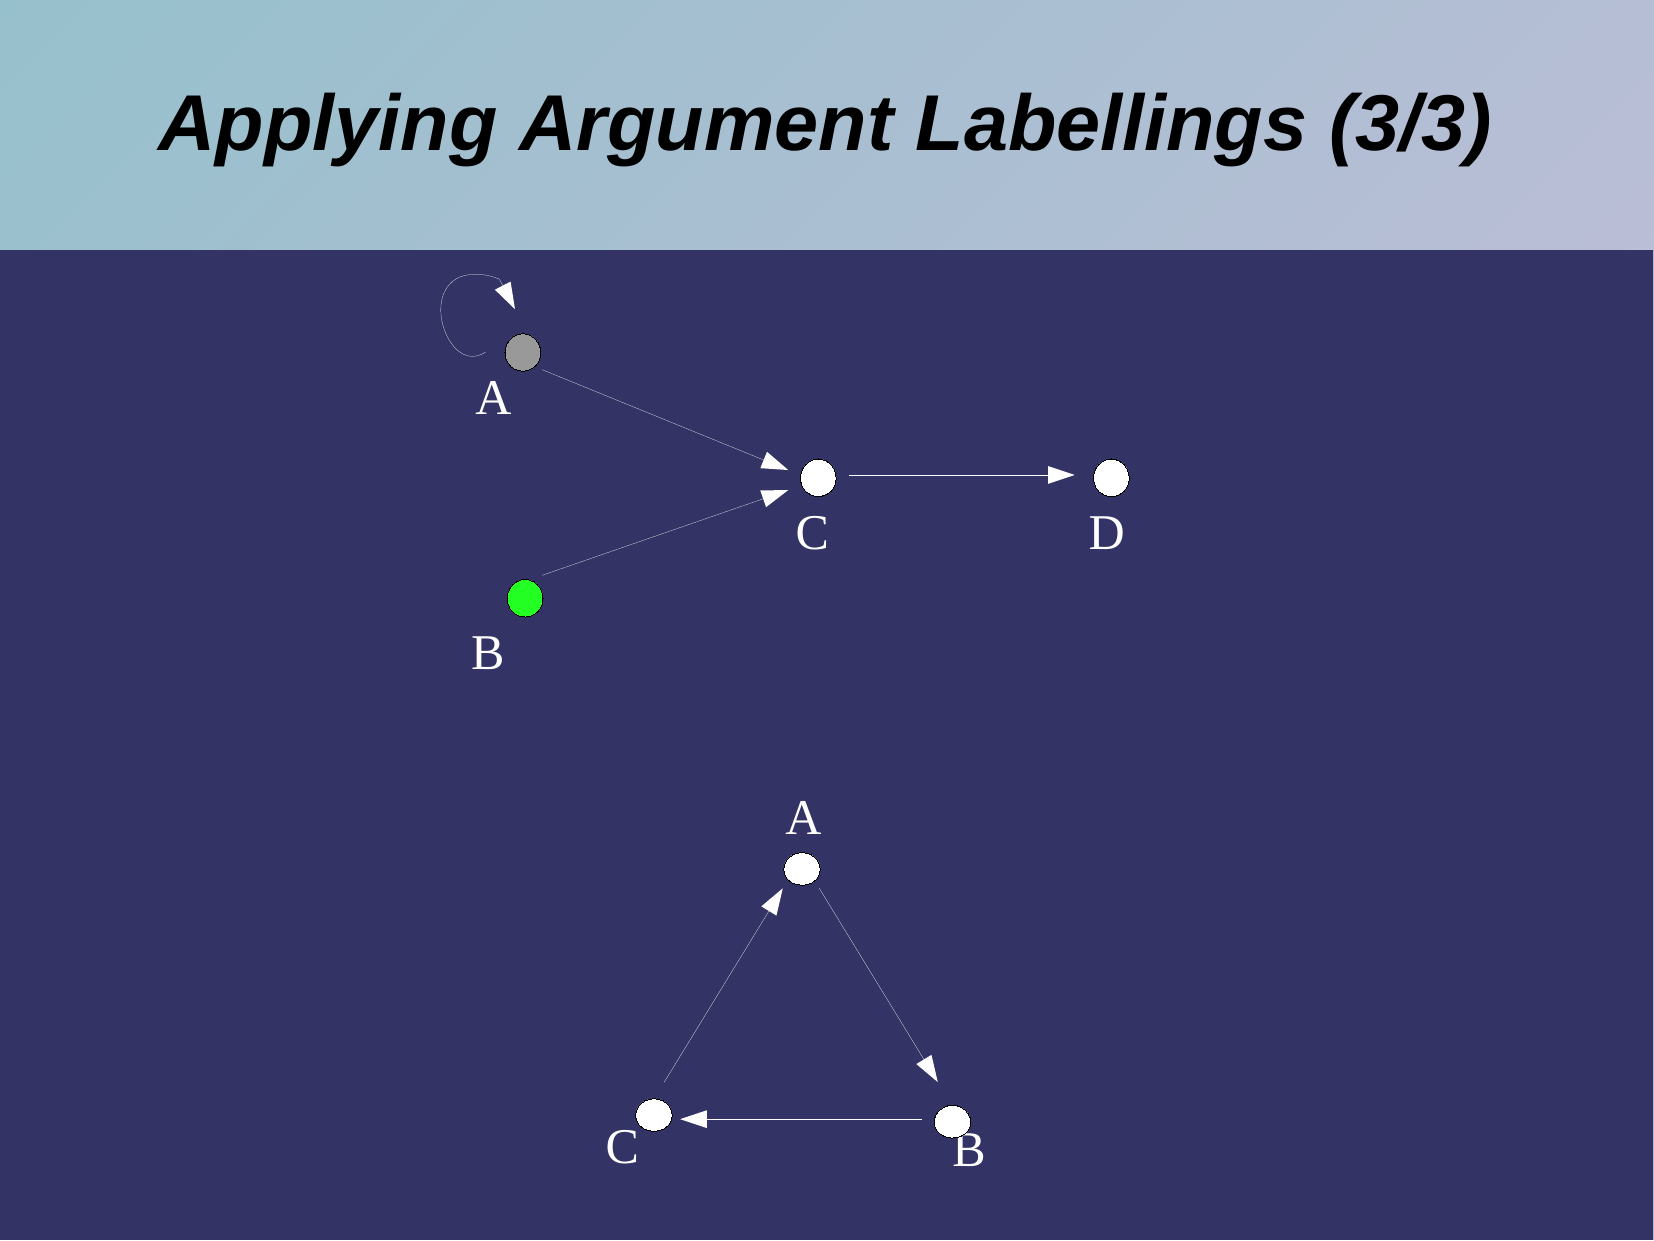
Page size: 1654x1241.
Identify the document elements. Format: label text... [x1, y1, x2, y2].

text_box [504, 333, 541, 372]
text_box [1093, 458, 1130, 497]
text_box [635, 1098, 673, 1132]
text_box A [785, 790, 828, 861]
title Applying Argument Labellings (3/3) [0, 19, 1653, 227]
text_box [783, 861, 821, 886]
text_box [507, 579, 544, 618]
text_box C [795, 504, 841, 609]
text_box B [952, 1121, 995, 1212]
text_box B [470, 625, 513, 730]
text_box C [605, 1119, 652, 1210]
text_box A [475, 369, 518, 474]
text_box [800, 458, 837, 497]
text_box D [1088, 504, 1134, 609]
text_box [934, 1105, 971, 1139]
